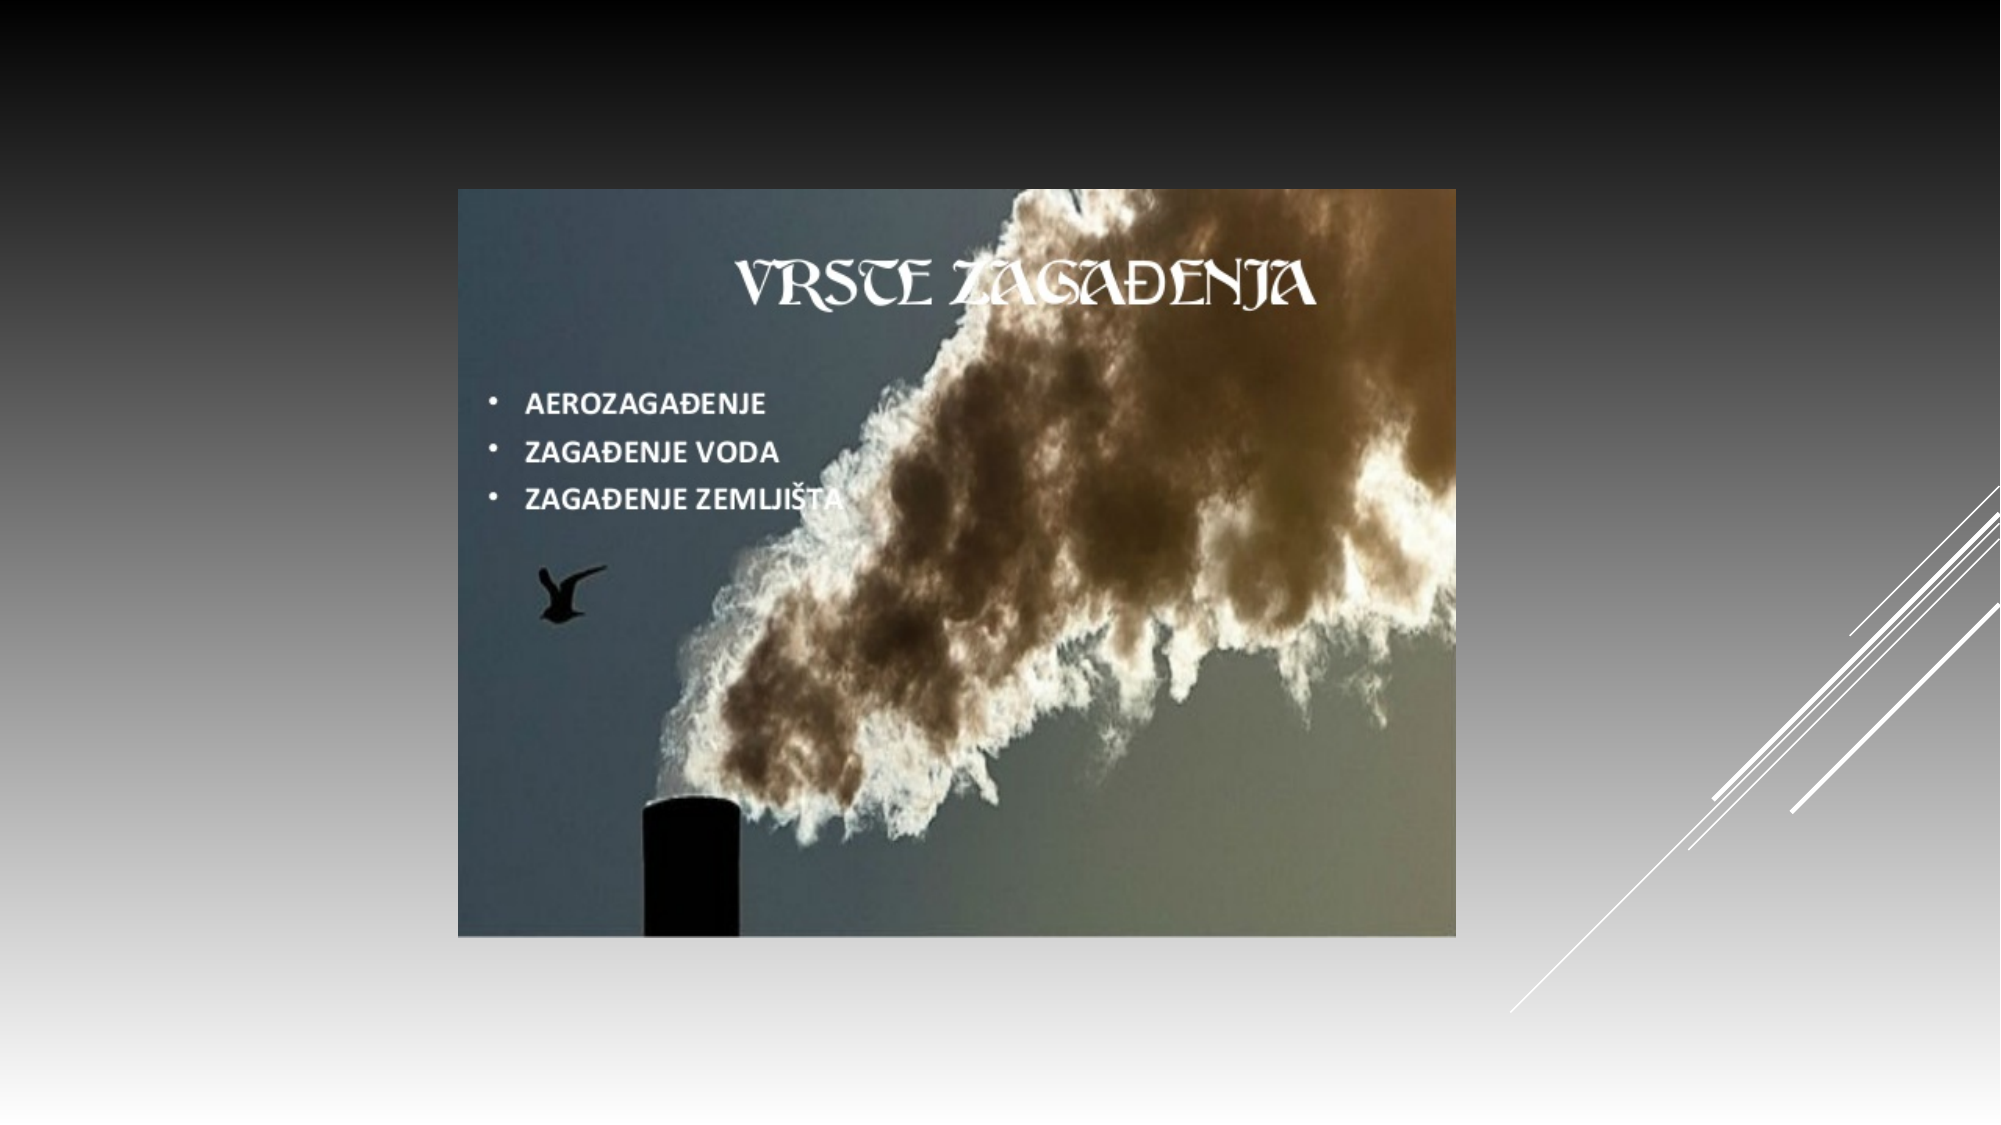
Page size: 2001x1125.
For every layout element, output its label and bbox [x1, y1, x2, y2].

picture [458, 189, 1456, 938]
